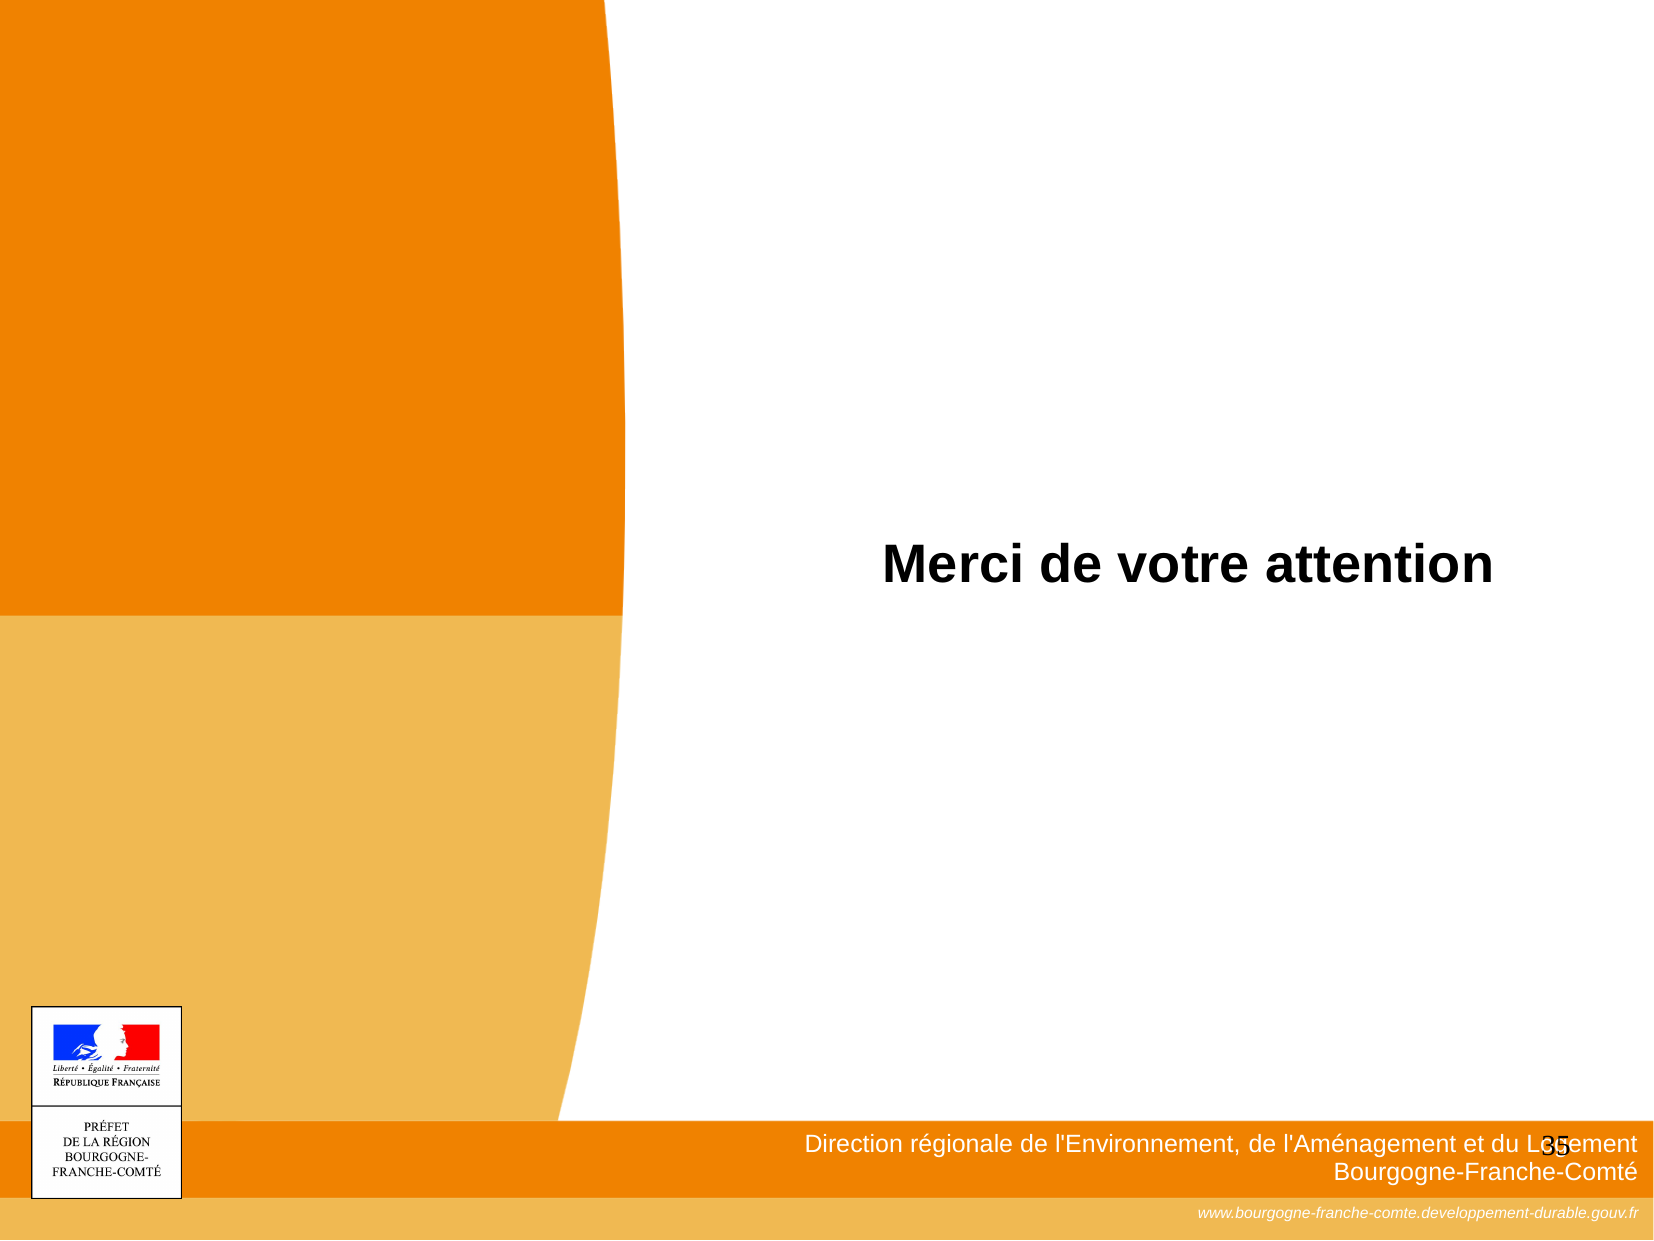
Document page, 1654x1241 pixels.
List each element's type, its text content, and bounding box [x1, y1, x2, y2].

text_box Merci de votre attention [867, 526, 1510, 696]
picture [0, 0, 1654, 1240]
